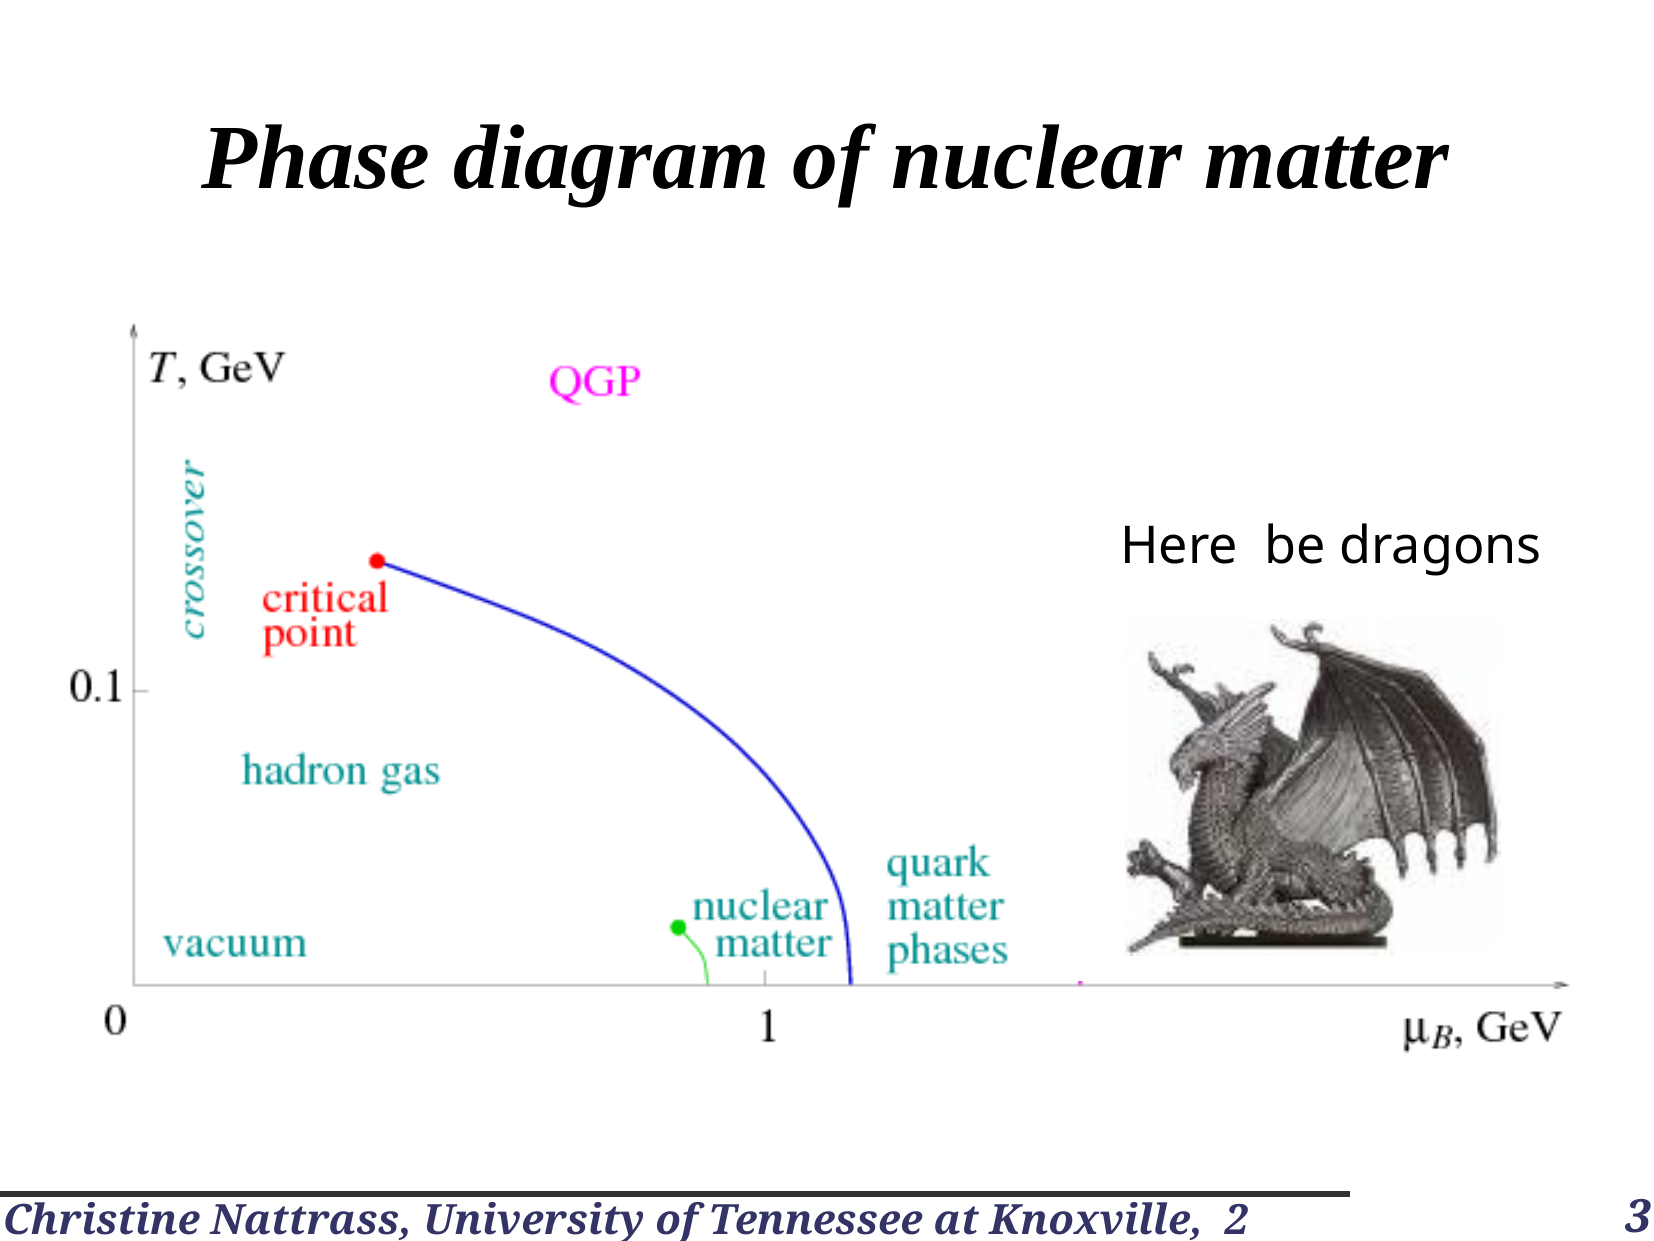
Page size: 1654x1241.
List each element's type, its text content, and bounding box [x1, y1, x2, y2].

text_box [1050, 643, 1576, 981]
title Phase diagram of nuclear matter [82, 49, 1571, 257]
text_box Here be dragons [1050, 501, 1613, 577]
picture [69, 323, 1570, 1056]
